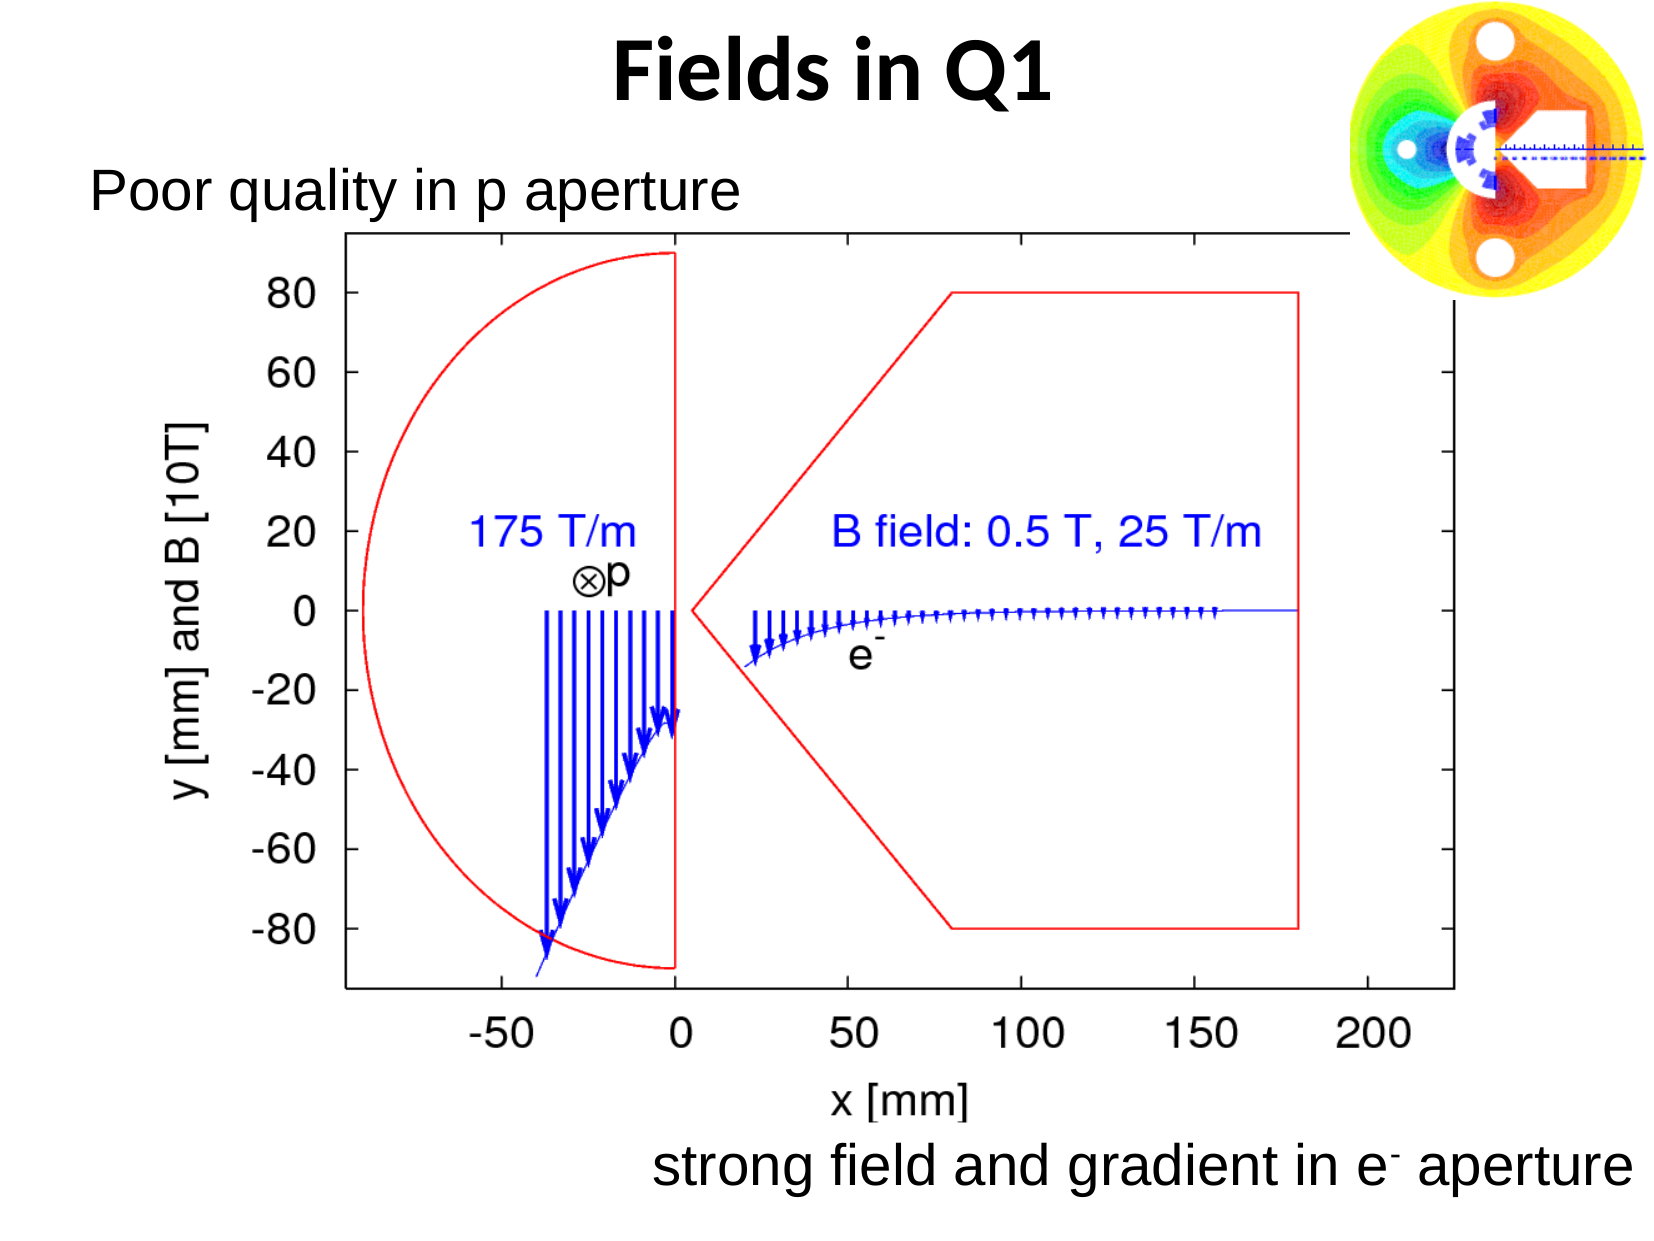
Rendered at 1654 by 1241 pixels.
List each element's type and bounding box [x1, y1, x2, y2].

picture [150, 0, 1651, 1125]
